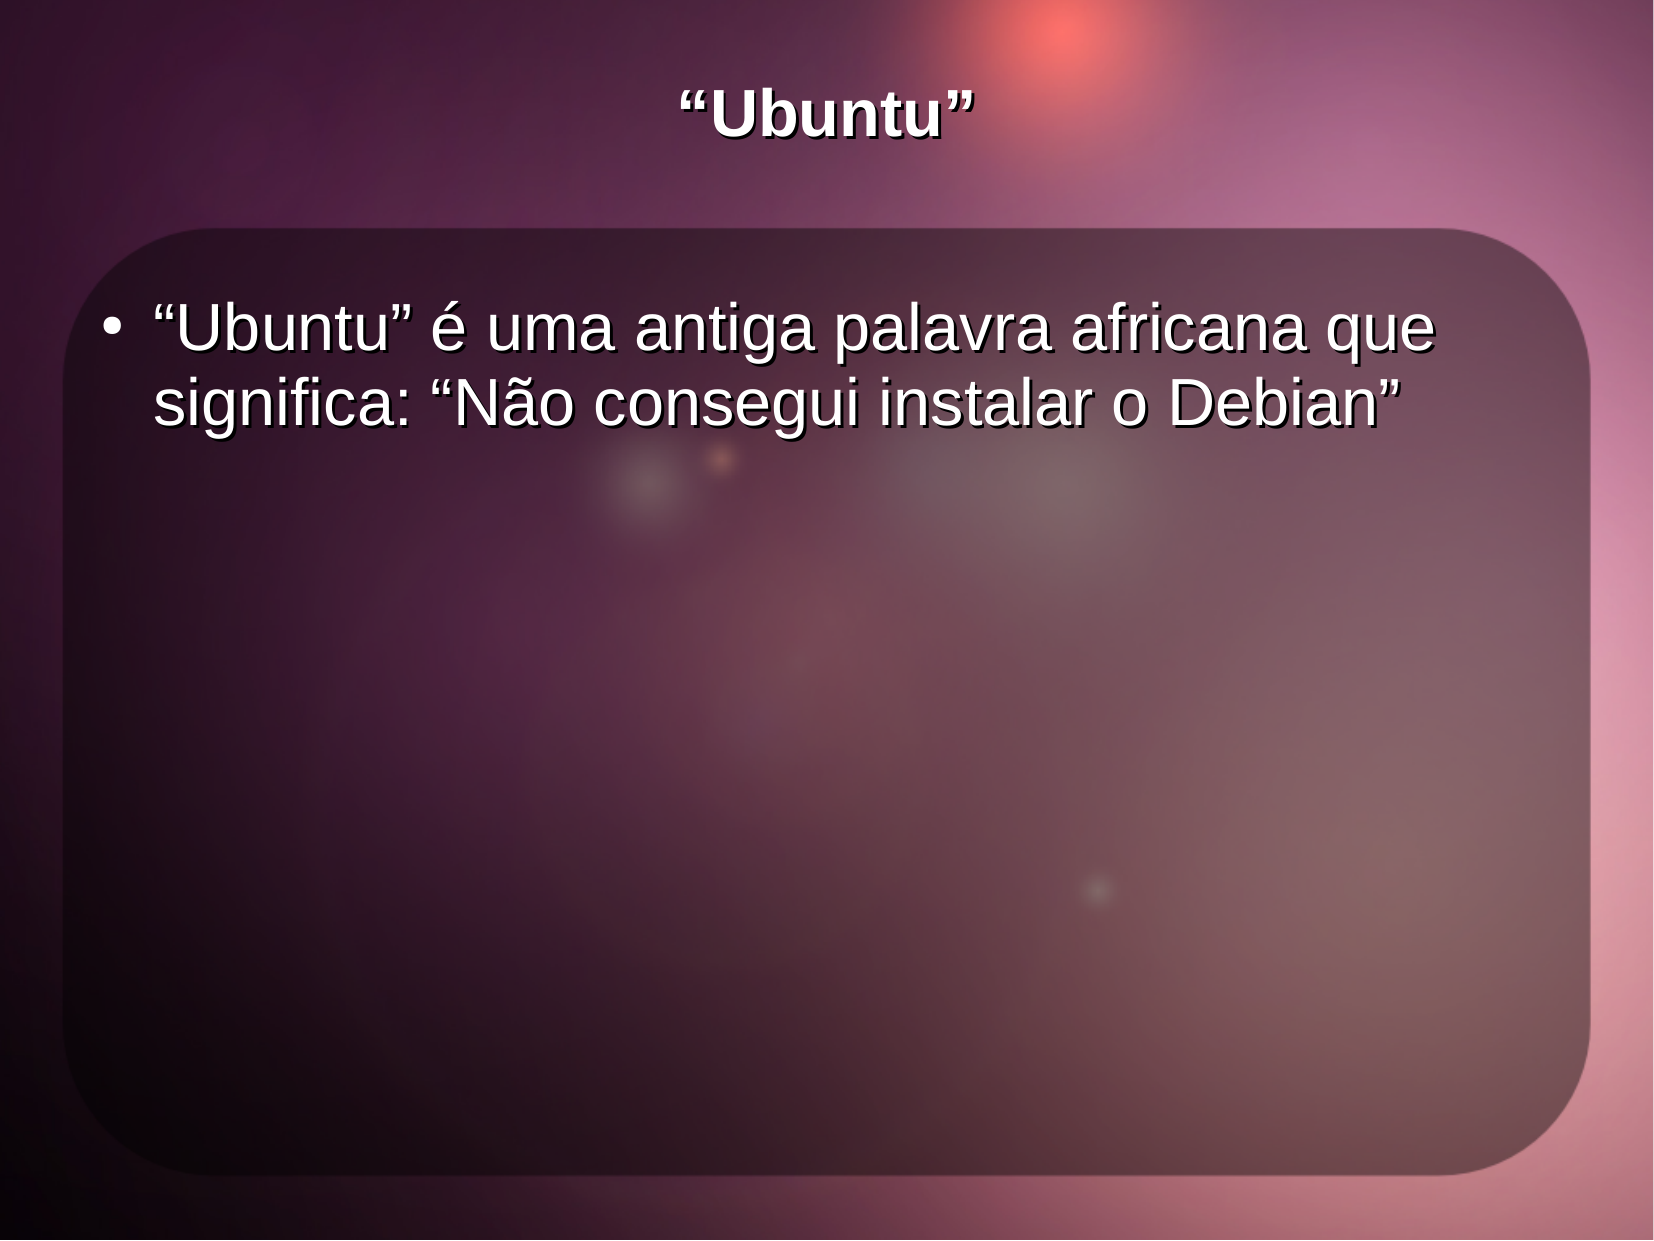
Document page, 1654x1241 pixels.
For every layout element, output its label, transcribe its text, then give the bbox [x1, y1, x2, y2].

picture [0, 0, 1654, 1240]
list “Ubuntu” é uma antiga palavra africana que significa: “Não consegui instalar o Debian” [82, 290, 1571, 1109]
title “Ubuntu” [59, 49, 1595, 178]
